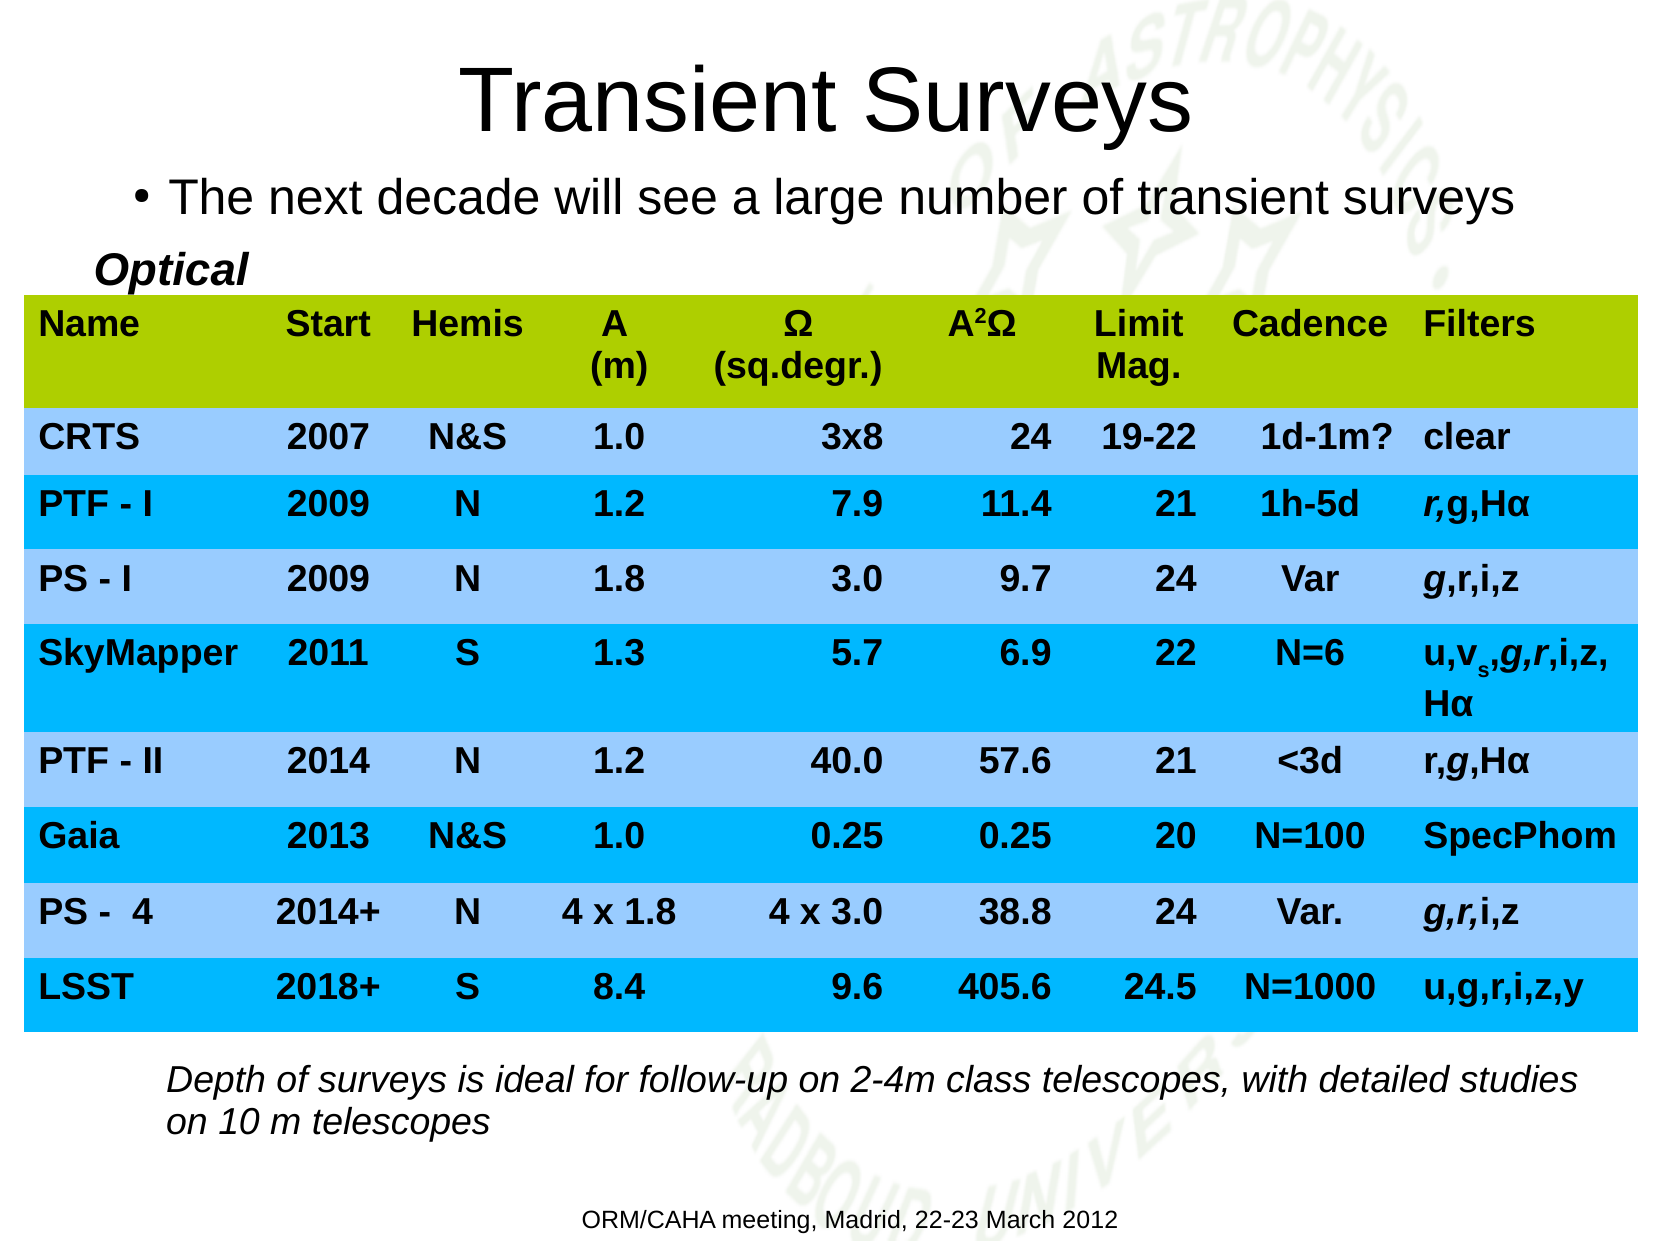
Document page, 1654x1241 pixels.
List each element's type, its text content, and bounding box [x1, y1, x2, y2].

table_cell 21 [1066, 475, 1212, 549]
table_cell N [396, 732, 540, 807]
table_cell S [396, 624, 540, 732]
table_cell 1.0 [540, 408, 698, 475]
table_cell 1.3 [540, 624, 698, 732]
table_cell 1.8 [540, 549, 698, 624]
picture [0, 0, 1654, 1241]
table_cell 38.8 [898, 883, 1066, 958]
table_cell 19-22 [1066, 408, 1212, 475]
table_cell 6.9 [898, 624, 1066, 732]
table_cell 0.25 [698, 807, 898, 883]
table_header Ω (sq.degr.) [698, 295, 898, 408]
table_cell Gaia [24, 807, 261, 883]
table_cell 2014+ [261, 883, 396, 958]
table_cell 24.5 [1066, 958, 1212, 1032]
table_header Filters [1409, 295, 1638, 408]
table_cell S [396, 958, 540, 1032]
table_cell 0.25 [898, 807, 1066, 883]
table_cell 8.4 [540, 958, 698, 1032]
table_cell 5.7 [698, 624, 898, 732]
table_cell N&S [396, 807, 540, 883]
table_cell 405.6 [898, 958, 1066, 1032]
table_header Start [261, 295, 396, 408]
table_cell 3x8 [698, 408, 898, 475]
table_cell SpecPhom [1409, 807, 1638, 883]
table_header Limit Mag. [1066, 295, 1212, 408]
table_cell CRTS [24, 408, 261, 475]
table_cell 2009 [261, 549, 396, 624]
table_cell 7.9 [698, 475, 898, 549]
table_cell N&S [396, 408, 540, 475]
table_cell 4 x 3.0 [698, 883, 898, 958]
table_cell 3.0 [698, 549, 898, 624]
table_cell 24 [898, 408, 1066, 475]
table_cell 24 [1066, 549, 1212, 624]
table_cell 4 x 1.8 [540, 883, 698, 958]
table_cell 22 [1066, 624, 1212, 732]
table_cell g,r,i,z [1409, 883, 1638, 958]
table_cell N=1000 [1212, 958, 1409, 1032]
table_cell 57.6 [898, 732, 1066, 807]
table_cell PS - I [24, 549, 261, 624]
table_header Hemis [396, 295, 540, 408]
table_cell 2013 [261, 807, 396, 883]
table_cell r,g,Hα [1409, 475, 1638, 549]
table_cell 2011 [261, 624, 396, 732]
table_header A (m) [540, 295, 698, 408]
table_cell N [396, 475, 540, 549]
table_cell 40.0 [698, 732, 898, 807]
table_cell 21 [1066, 732, 1212, 807]
table_cell <3d [1212, 732, 1409, 807]
text_box ORM/CAHA meeting, Madrid, 22-23 March 2012 [566, 1198, 1135, 1241]
table_cell 20 [1066, 807, 1212, 883]
table_cell N=6 [1212, 624, 1409, 732]
table_header Name [24, 295, 261, 408]
table_cell 2018+ [261, 958, 396, 1032]
table_cell u,g,r,i,z,y [1409, 958, 1638, 1032]
table_cell g,r,i,z [1409, 549, 1638, 624]
table_cell N [396, 883, 540, 958]
table_cell Var. [1212, 883, 1409, 958]
table_header Cadence [1212, 295, 1409, 408]
table_cell 2007 [261, 408, 396, 475]
table_cell 24 [1066, 883, 1212, 958]
table_header A2Ω [898, 295, 1066, 408]
table_cell r,g,Hα [1409, 732, 1638, 807]
table_cell Var [1212, 549, 1409, 624]
text_box Depth of surveys is ideal for follow-up on 2-4m class telescopes, with detailed studies on 10 m telescopes [151, 1051, 1594, 1150]
table_cell 9.7 [898, 549, 1066, 624]
table_cell 2014 [261, 732, 396, 807]
table_cell 1d-1m? [1212, 408, 1409, 475]
table_cell N=100 [1212, 807, 1409, 883]
table_cell 11.4 [898, 475, 1066, 549]
title Transient Surveys [82, 25, 1571, 174]
table_cell u,vs,g,r,i,z,Hα [1409, 624, 1638, 732]
table_cell clear [1409, 408, 1638, 475]
table_cell PS - 4 [24, 883, 261, 958]
table_cell 9.6 [698, 958, 898, 1032]
text_box Optical [78, 236, 264, 303]
table_cell 1h-5d [1212, 475, 1409, 549]
text_box The next decade will see a large number of transient surveys [118, 161, 1532, 233]
table_cell 1.2 [540, 475, 698, 549]
table_cell PTF - I [24, 475, 261, 549]
table_cell LSST [24, 958, 261, 1032]
table_cell SkyMapper [24, 624, 261, 732]
table_cell N [396, 549, 540, 624]
table_cell 2009 [261, 475, 396, 549]
table_cell PTF - II [24, 732, 261, 807]
table_cell 1.2 [540, 732, 698, 807]
table_cell 1.0 [540, 807, 698, 883]
